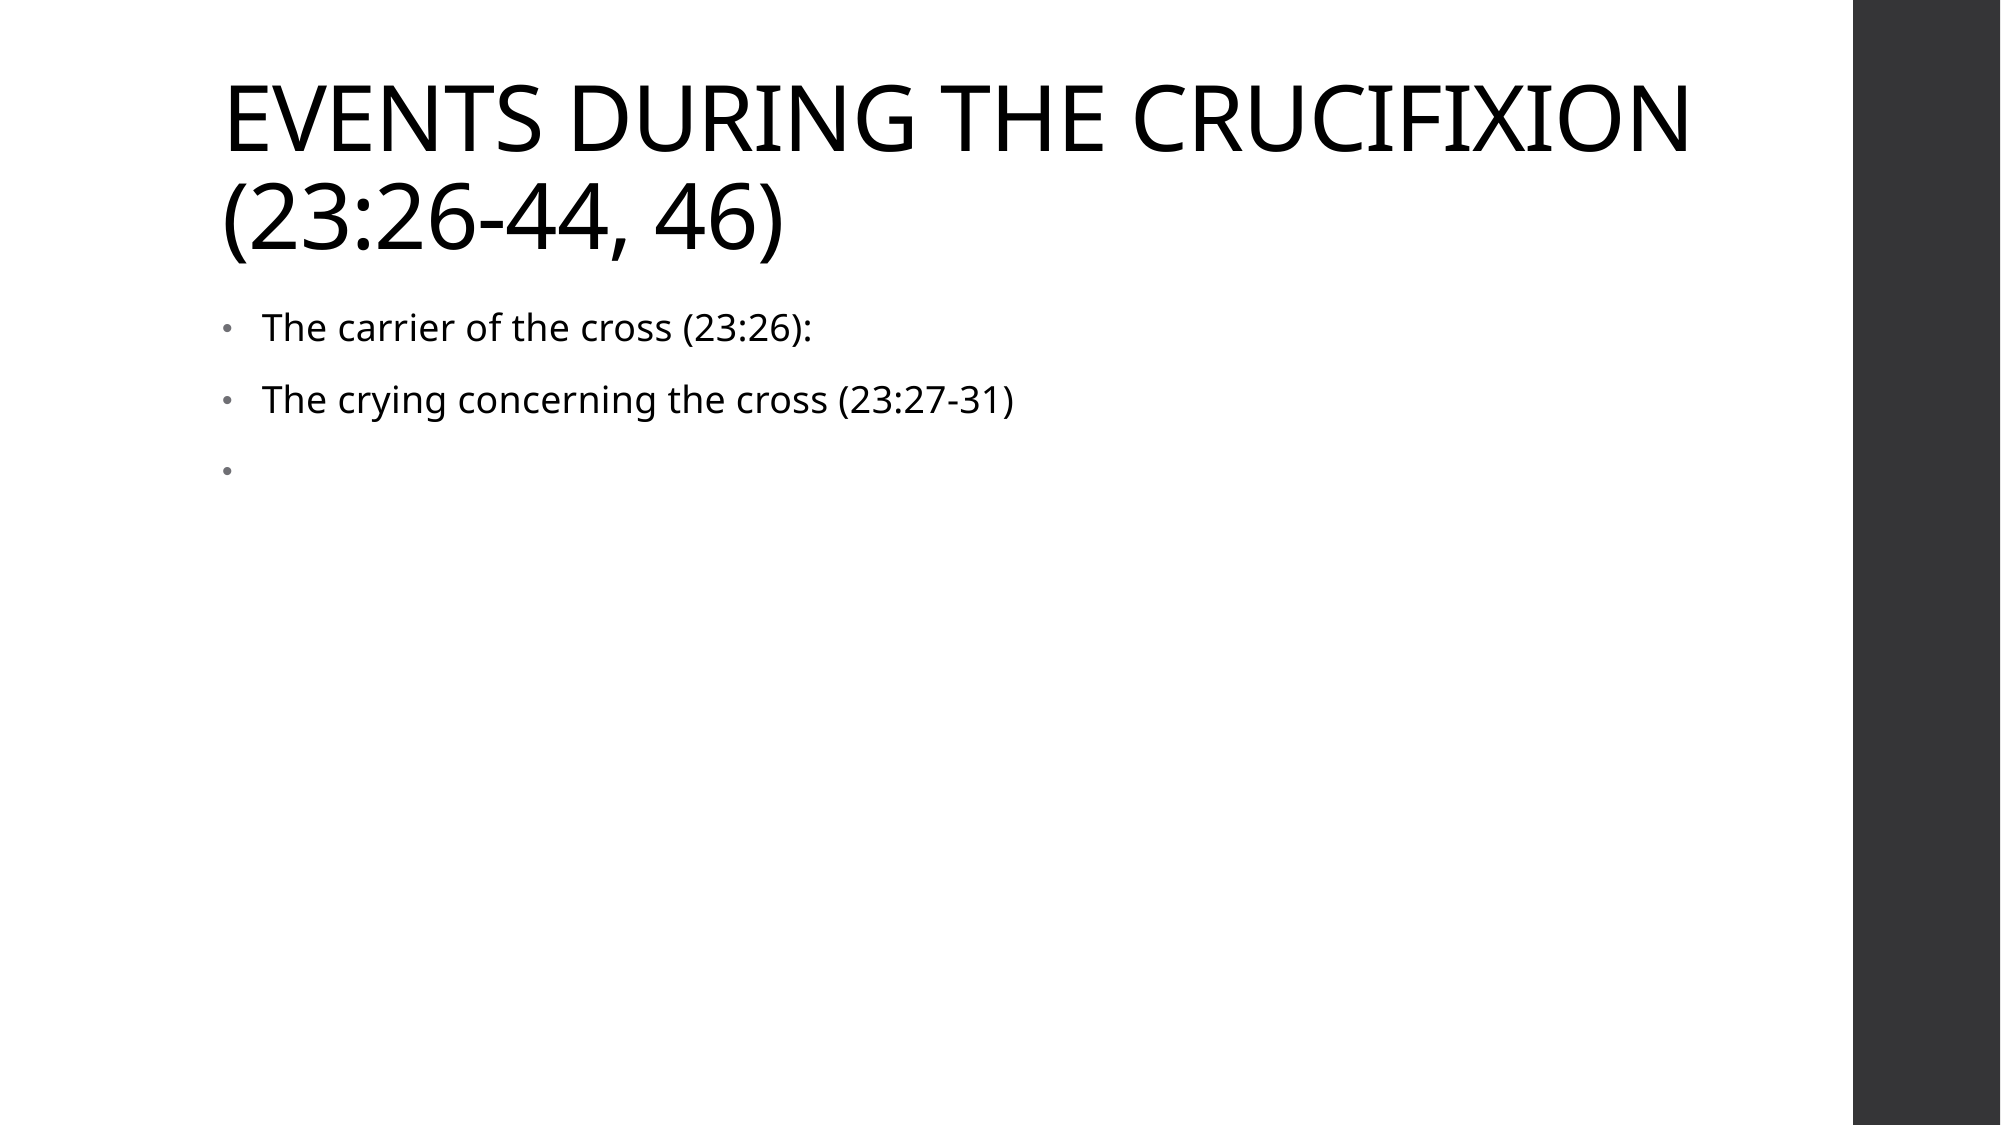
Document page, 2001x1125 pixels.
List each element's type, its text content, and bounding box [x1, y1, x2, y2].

title EVENTS DURING THE CRUCIFIXION (23:26-44, 46) [206, 60, 1797, 278]
list The carrier of the cross (23:26): The crying concerning the cross (23:27-31) [206, 299, 1617, 1014]
